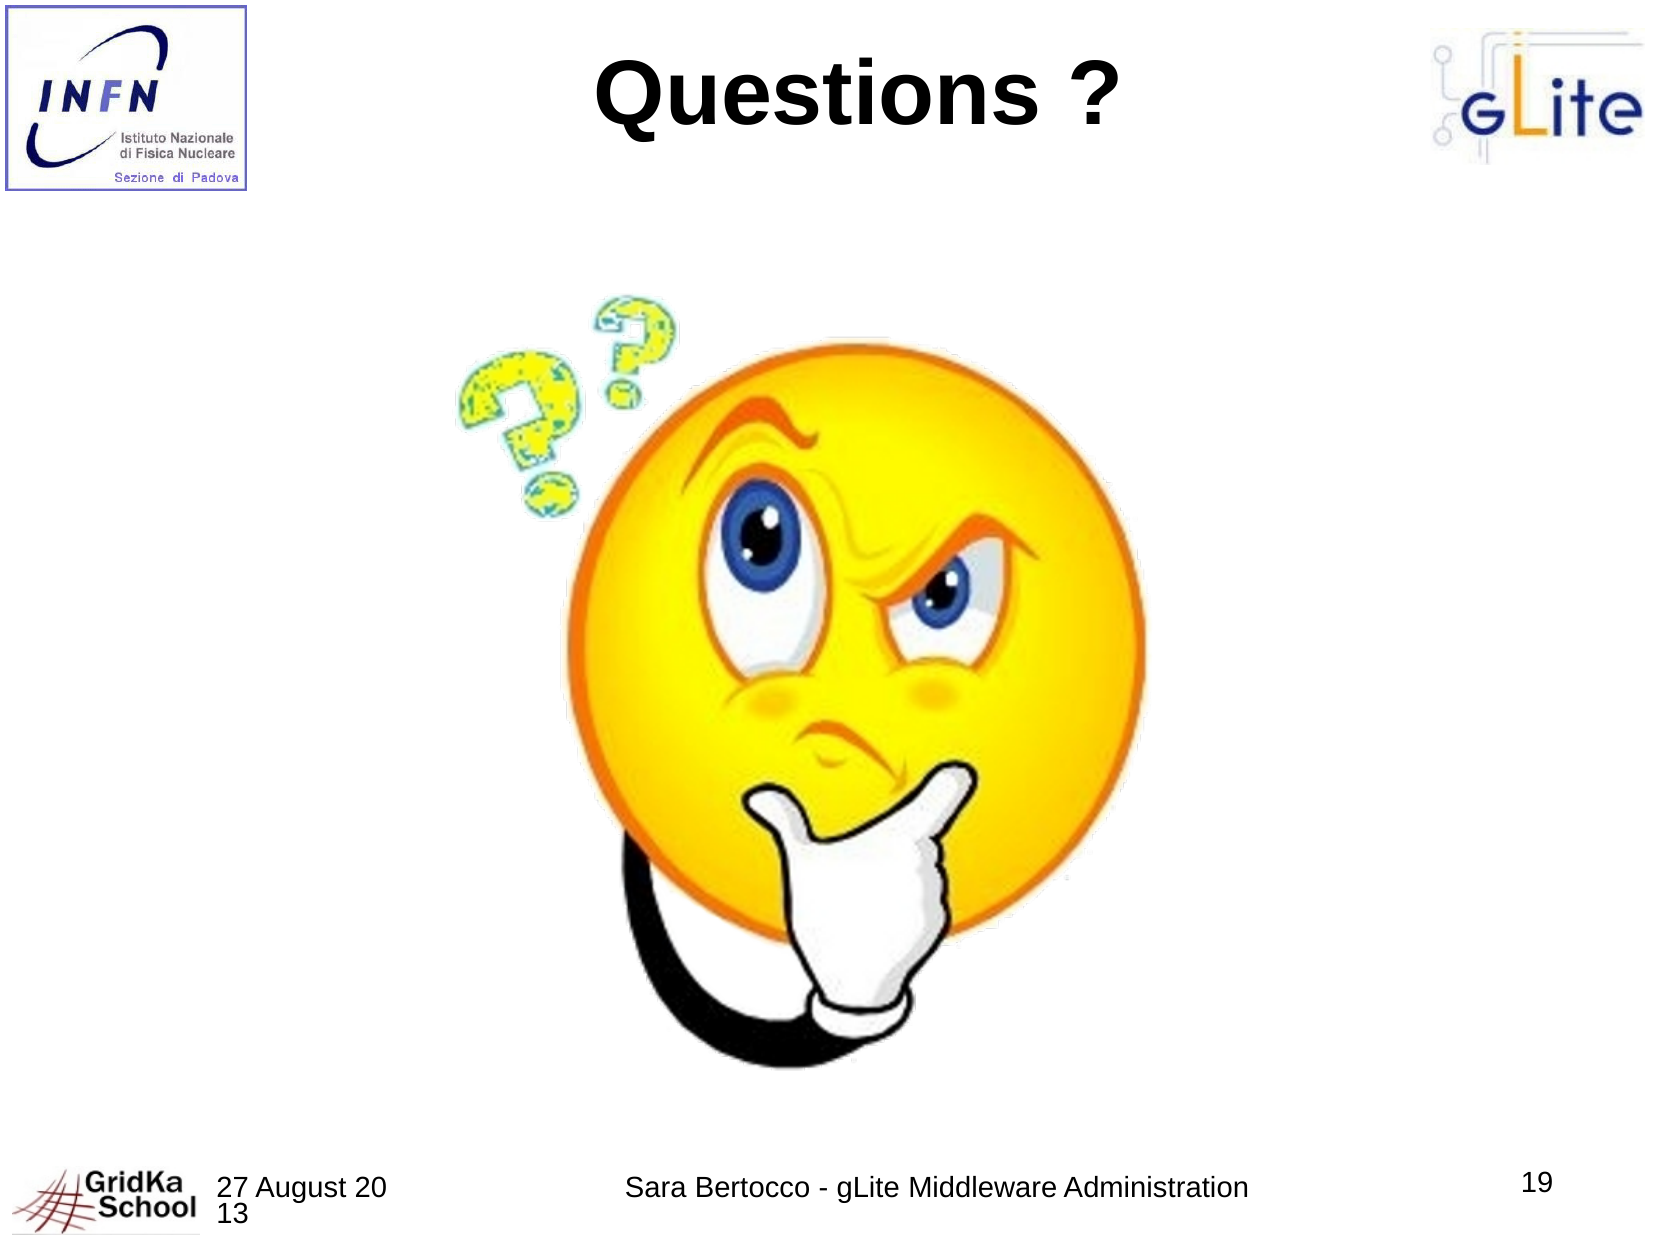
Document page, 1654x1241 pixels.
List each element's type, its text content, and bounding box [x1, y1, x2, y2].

picture [1430, 28, 1645, 165]
title Questions ? [257, 13, 1428, 171]
picture [12, 1166, 200, 1235]
picture [5, 5, 247, 191]
picture [434, 267, 1177, 1096]
